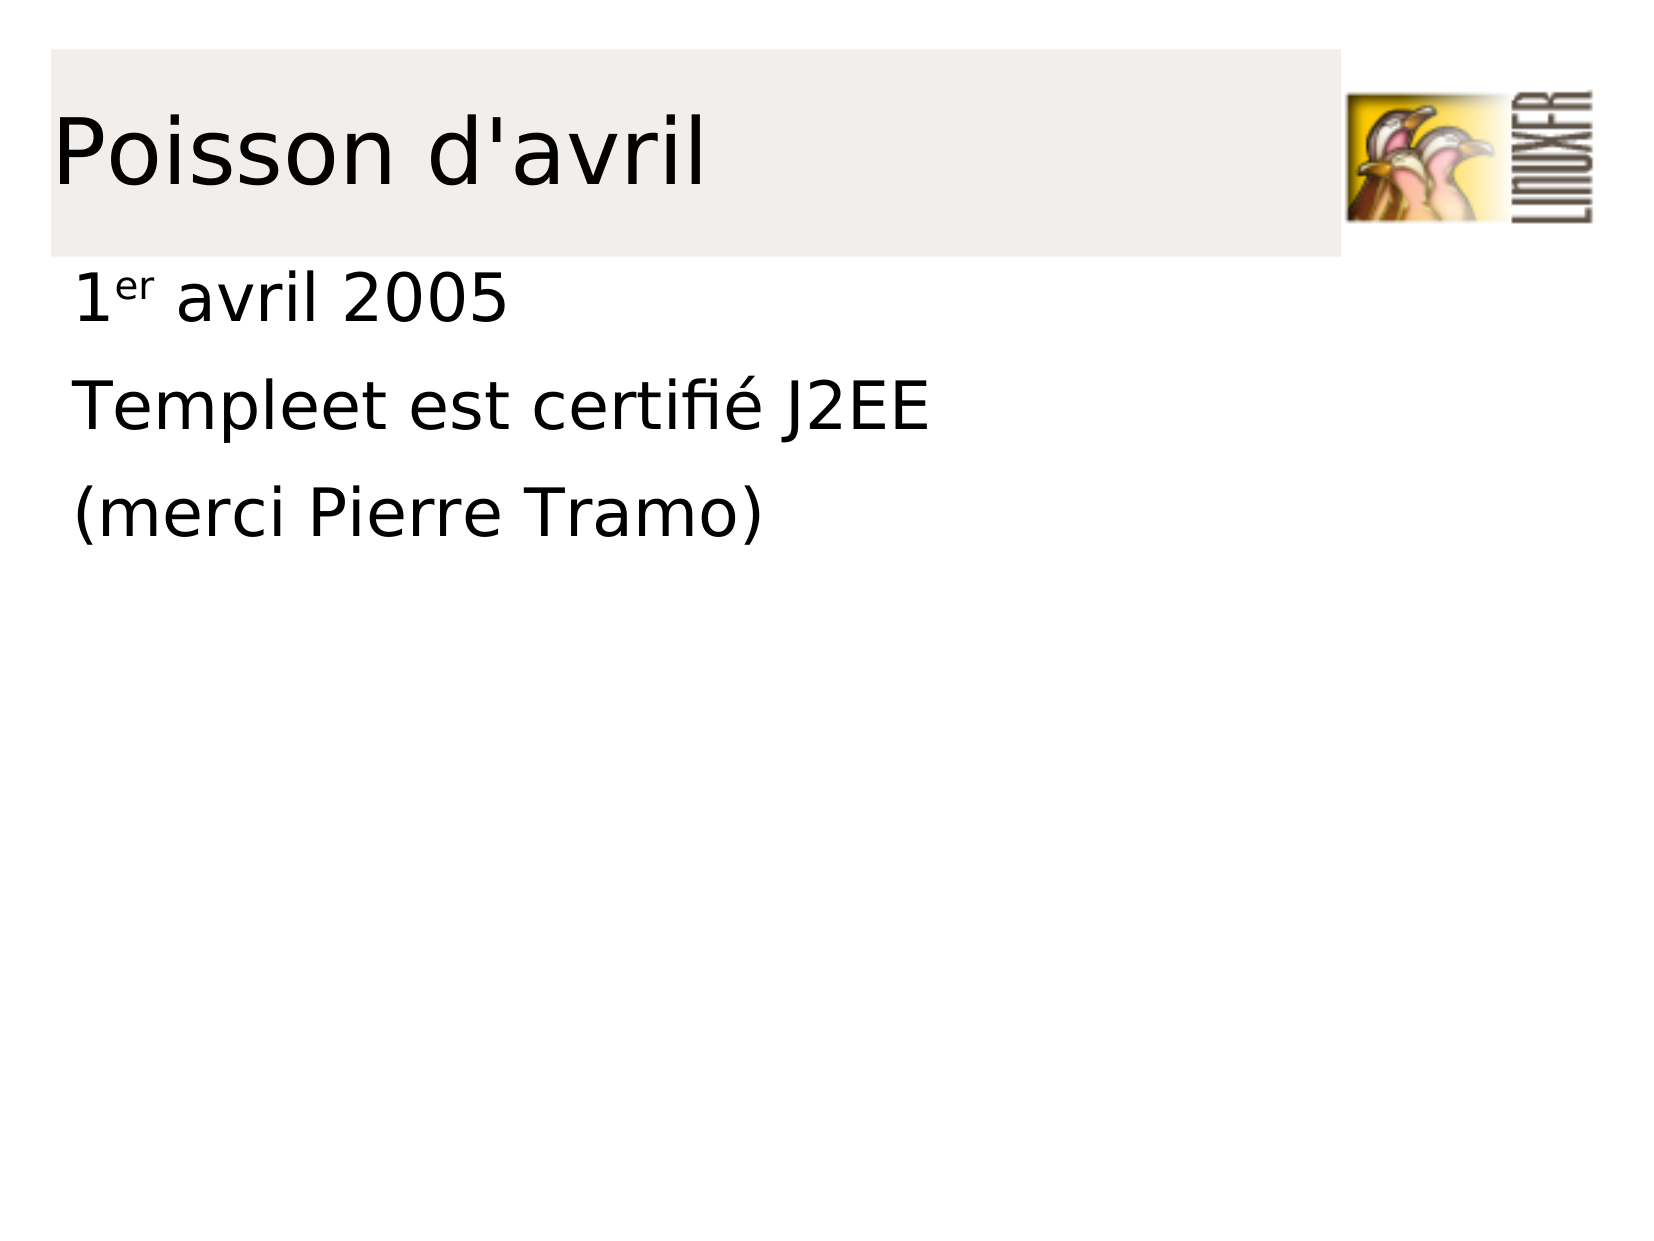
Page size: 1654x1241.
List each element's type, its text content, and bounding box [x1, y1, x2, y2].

picture [1342, 88, 1601, 229]
list 1er avril 2005 Templeet est certifié J2EE (merci Pierre Tramo) [54, 259, 1628, 1103]
title Poisson d'avril [51, 49, 1342, 257]
